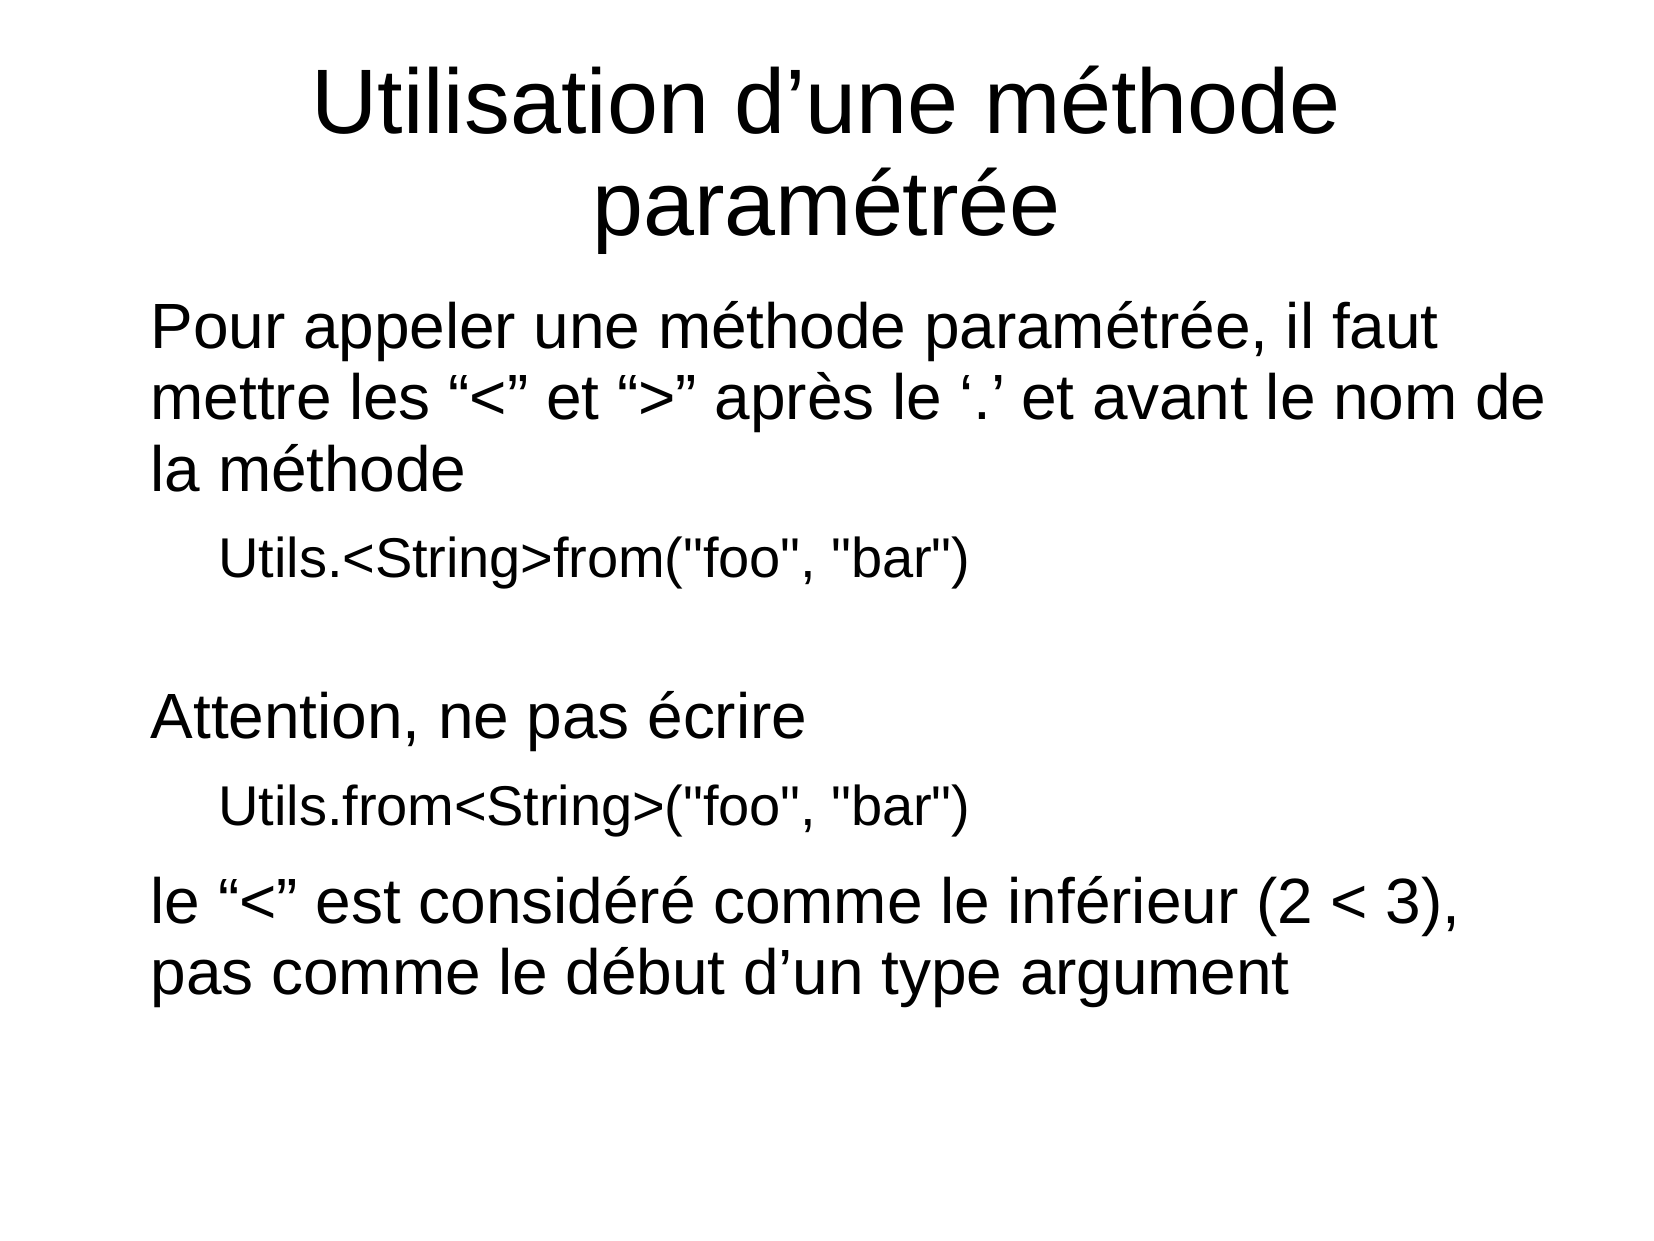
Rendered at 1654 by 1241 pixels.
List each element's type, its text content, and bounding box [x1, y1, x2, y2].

title Utilisation d’une méthode paramétrée [82, 49, 1571, 257]
list Pour appeler une méthode paramétrée, il faut mettre les “<” et “>” après le ‘.’ et avant le nom de la méthode Utils.<String>from("foo", "bar") Attention, ne pas écrire Utils.from<String>("foo", "bar") le “<” est considéré comme le inférieur (2 < 3), pas comme le début d’un type argument [82, 290, 1571, 1010]
